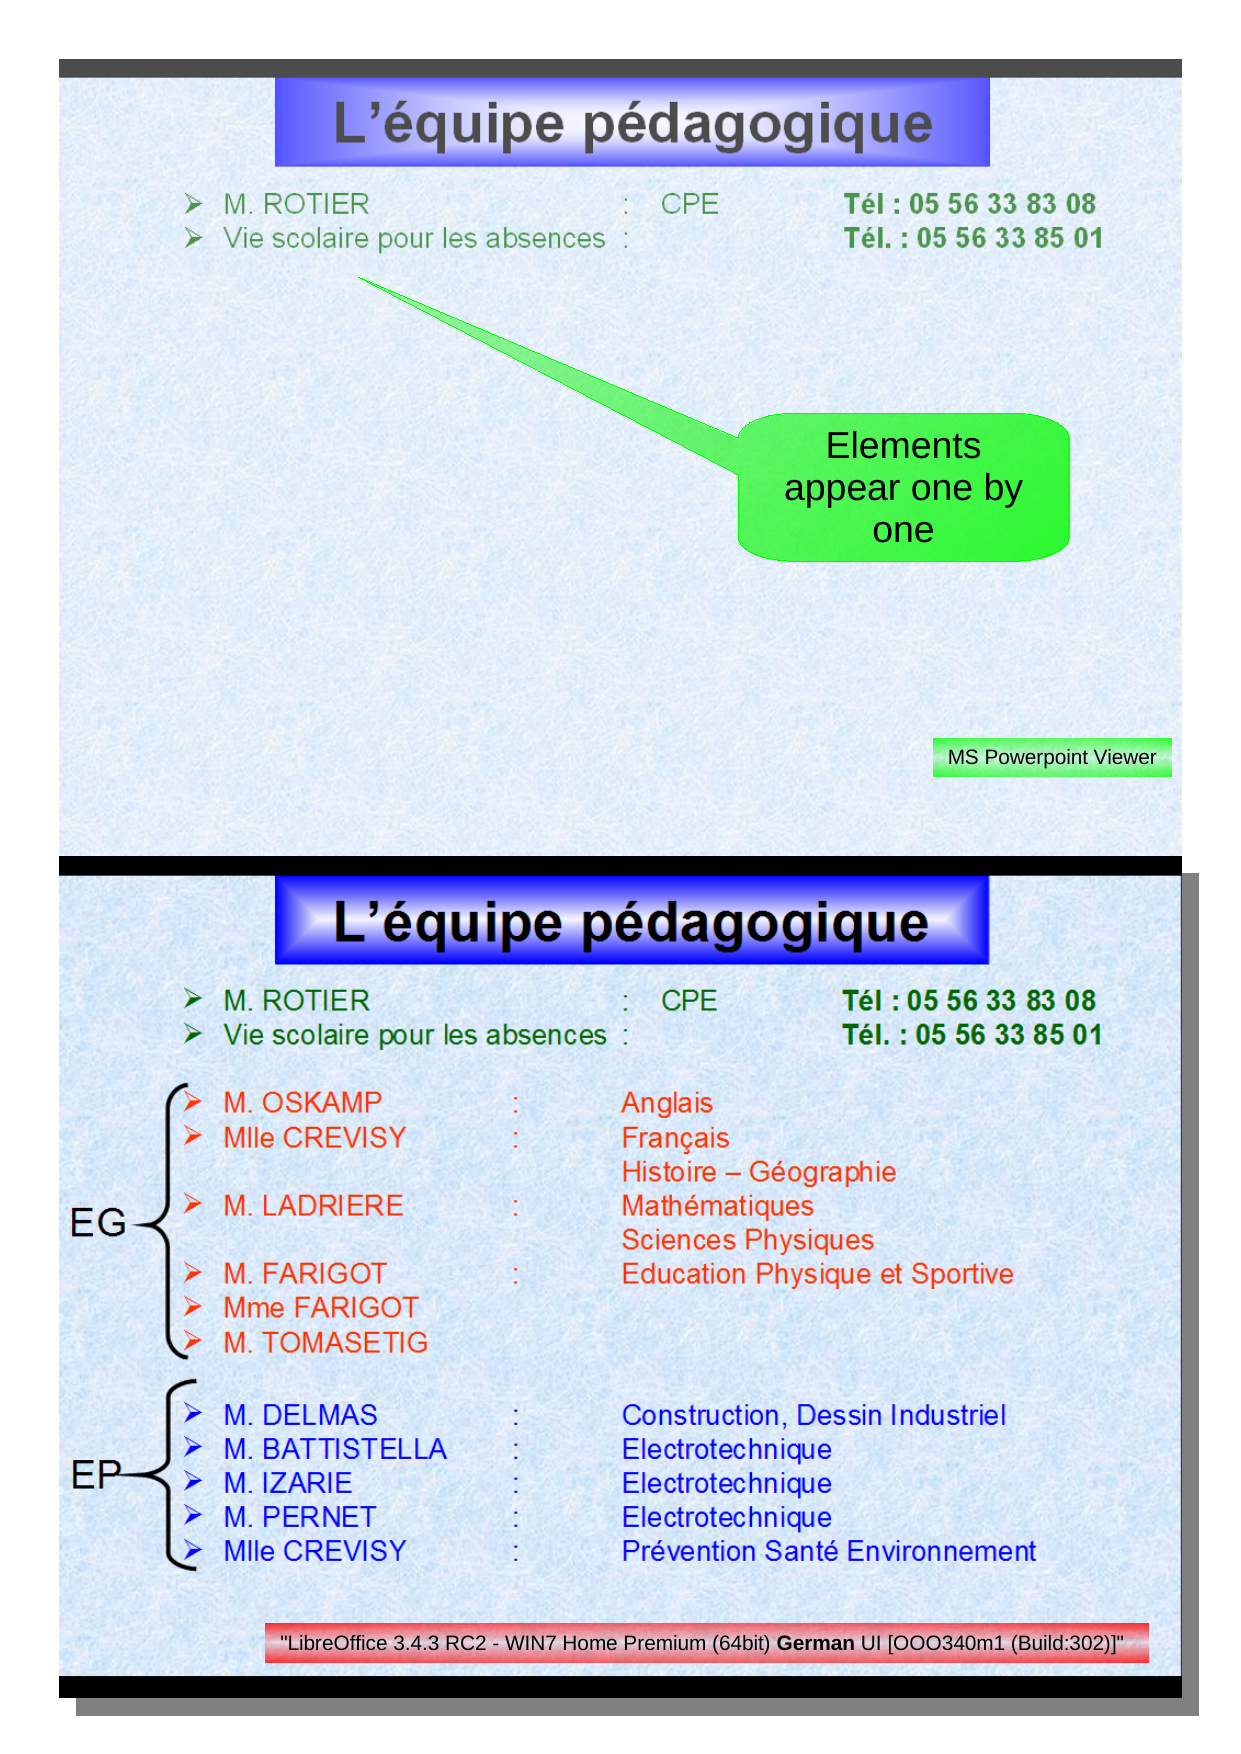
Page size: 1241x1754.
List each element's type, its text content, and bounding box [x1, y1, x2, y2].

text_box Elements appear one by one [358, 277, 1069, 562]
picture [59, 59, 1182, 1698]
text_box MS Powerpoint Viewer [933, 738, 1172, 776]
text_box "LibreOffice 3.4.3 RC2 - WIN7 Home Premium (64bit) German UI [OOO340m1 (Build:302)]" [265, 1624, 1149, 1663]
